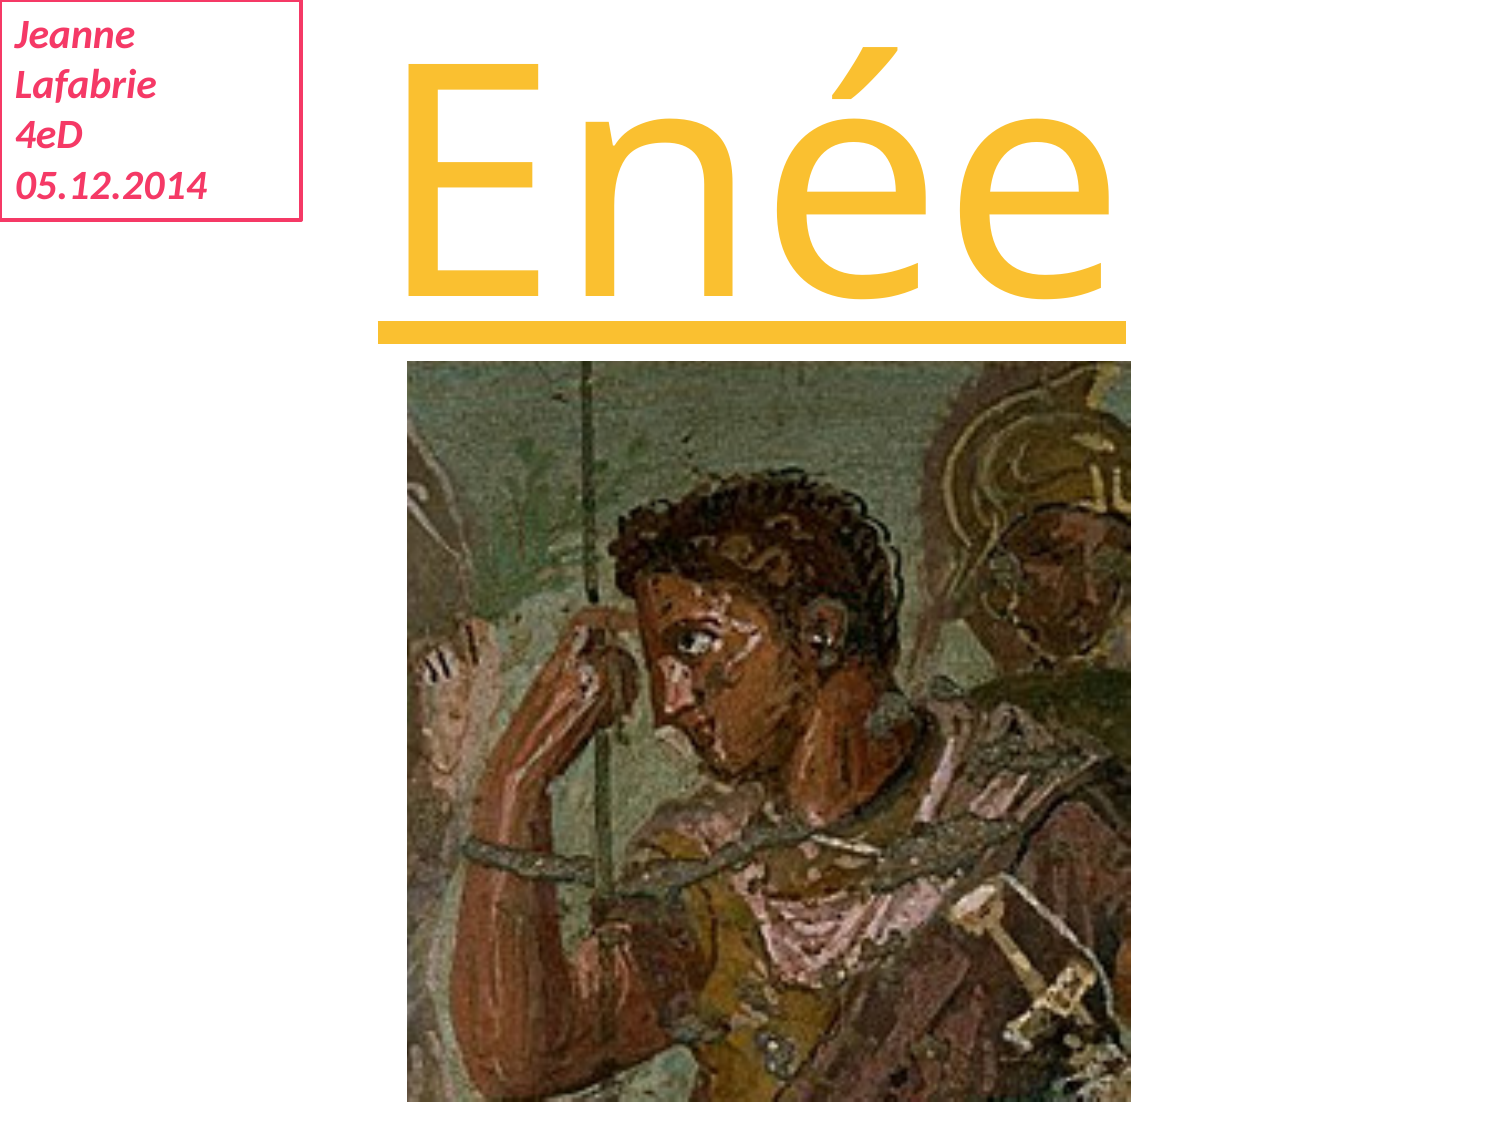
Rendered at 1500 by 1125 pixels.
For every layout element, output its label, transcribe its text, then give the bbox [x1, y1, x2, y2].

title Enée [76, 66, 1427, 268]
text_box Jeanne Lafabrie 4eD 05.12.2014 [0, 0, 302, 215]
picture [407, 361, 1131, 1102]
